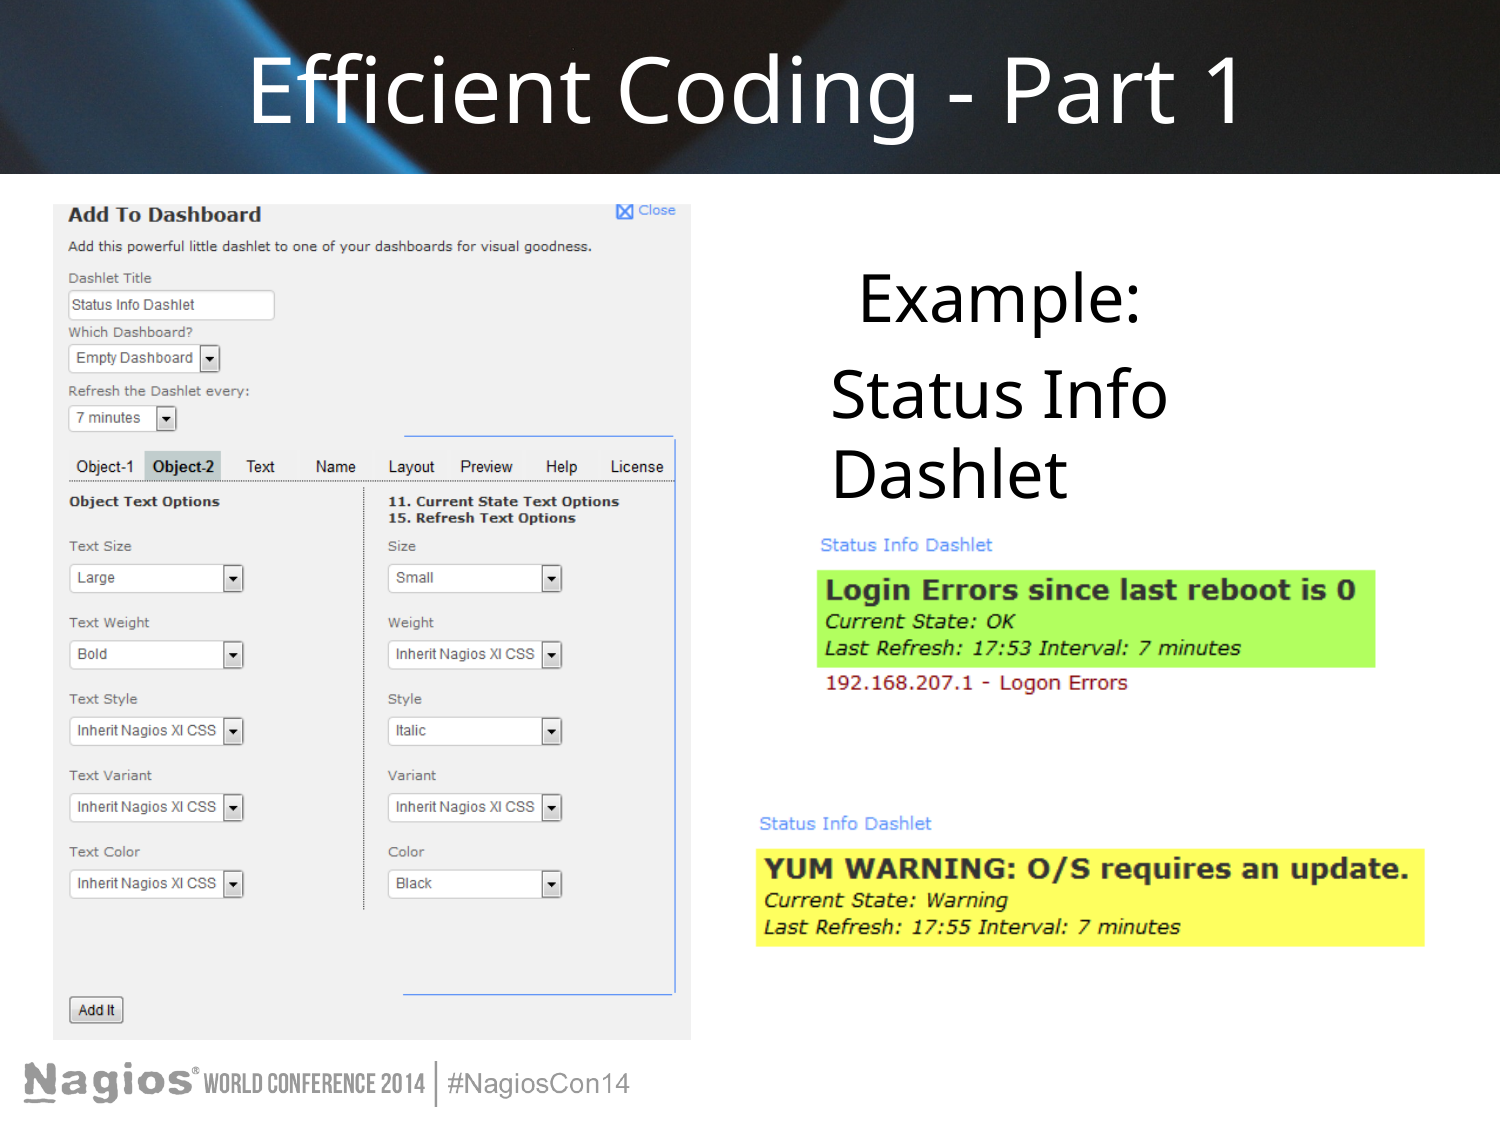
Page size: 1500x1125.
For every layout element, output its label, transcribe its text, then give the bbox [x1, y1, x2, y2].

picture [811, 531, 1382, 701]
list Example: Status Info Dashlet [779, 248, 1406, 461]
picture [12, 203, 691, 1125]
picture [750, 808, 1436, 958]
title Efficient Coding - Part 1 [0, 0, 1500, 174]
